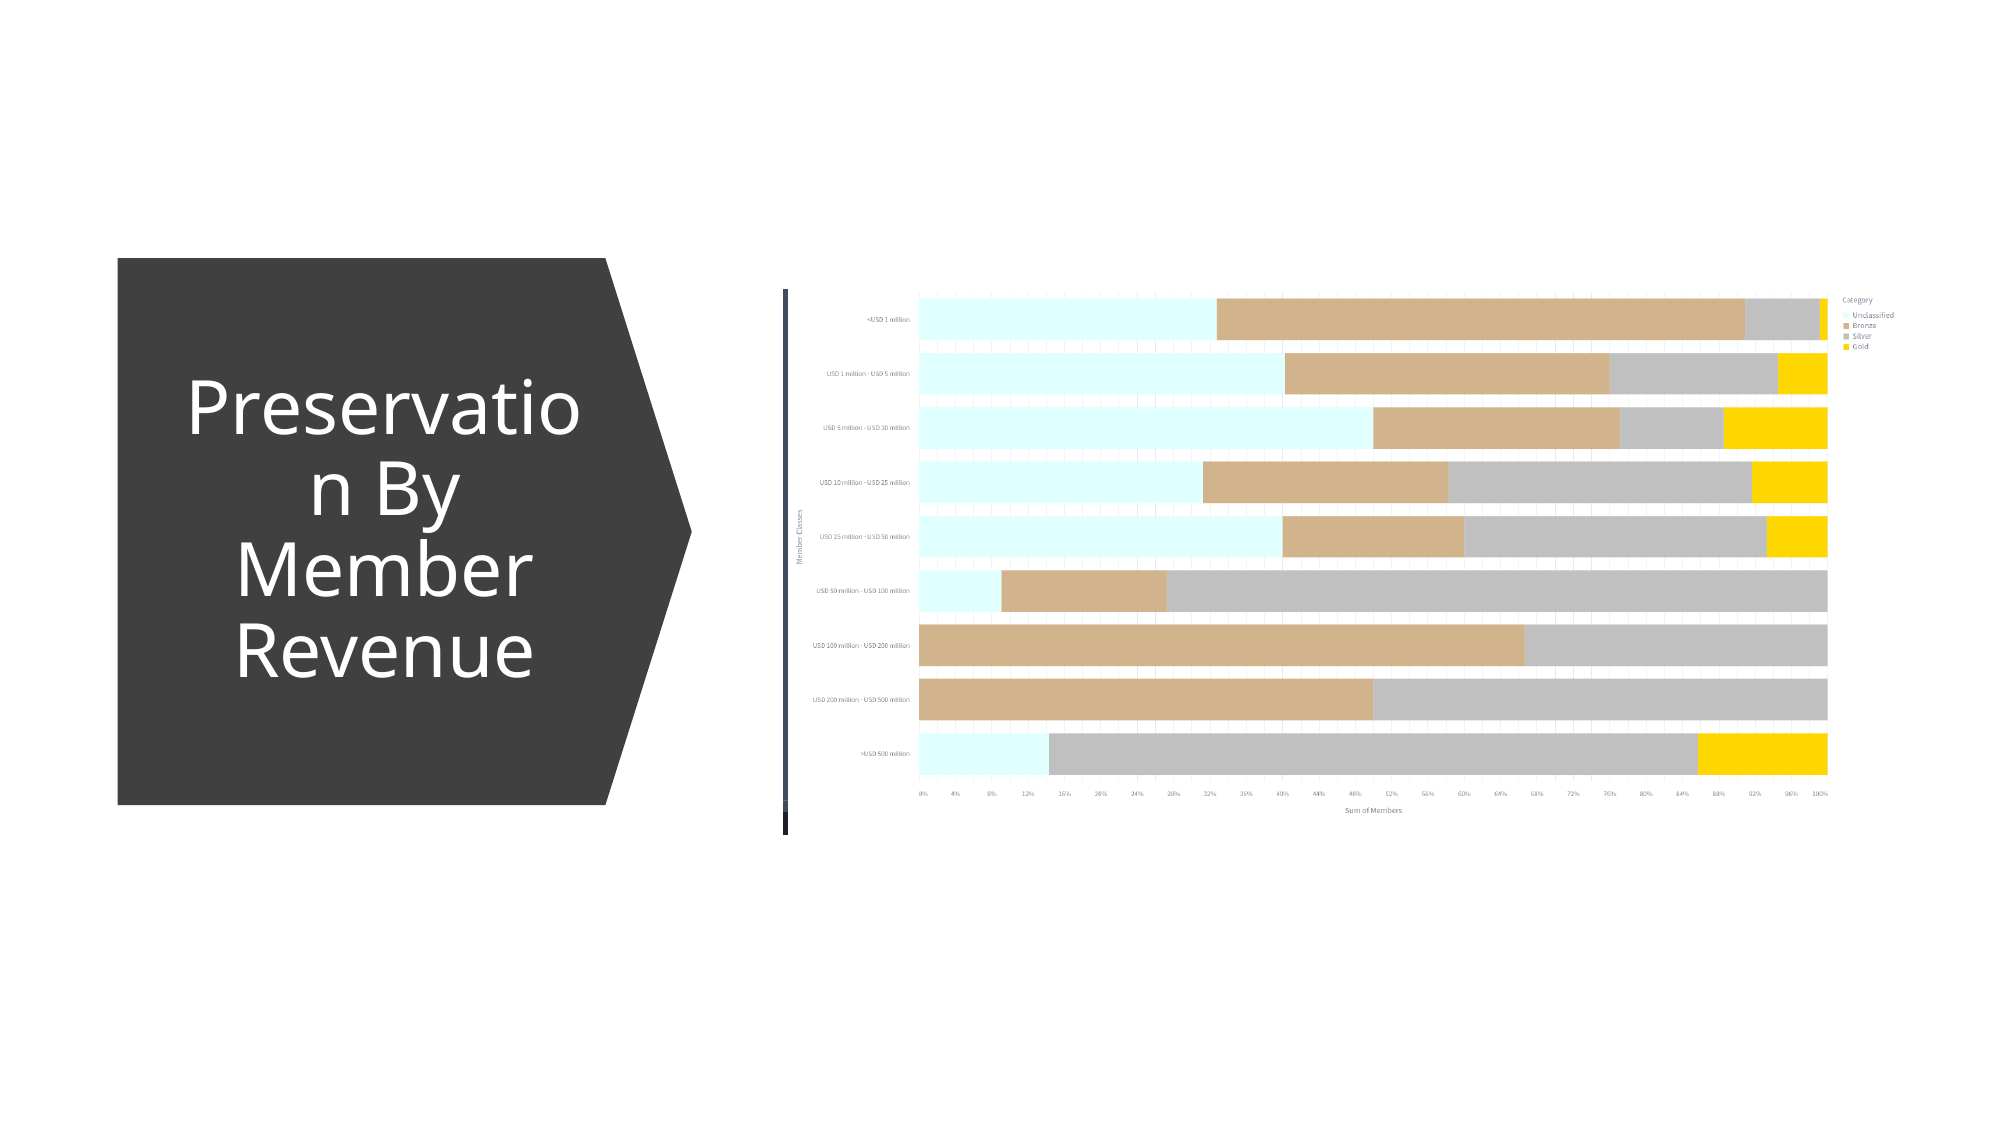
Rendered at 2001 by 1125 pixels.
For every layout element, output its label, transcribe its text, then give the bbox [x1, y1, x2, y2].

title Preservation By Member Revenue [168, 322, 601, 741]
picture [783, 289, 1896, 835]
text_box [117, 258, 692, 806]
